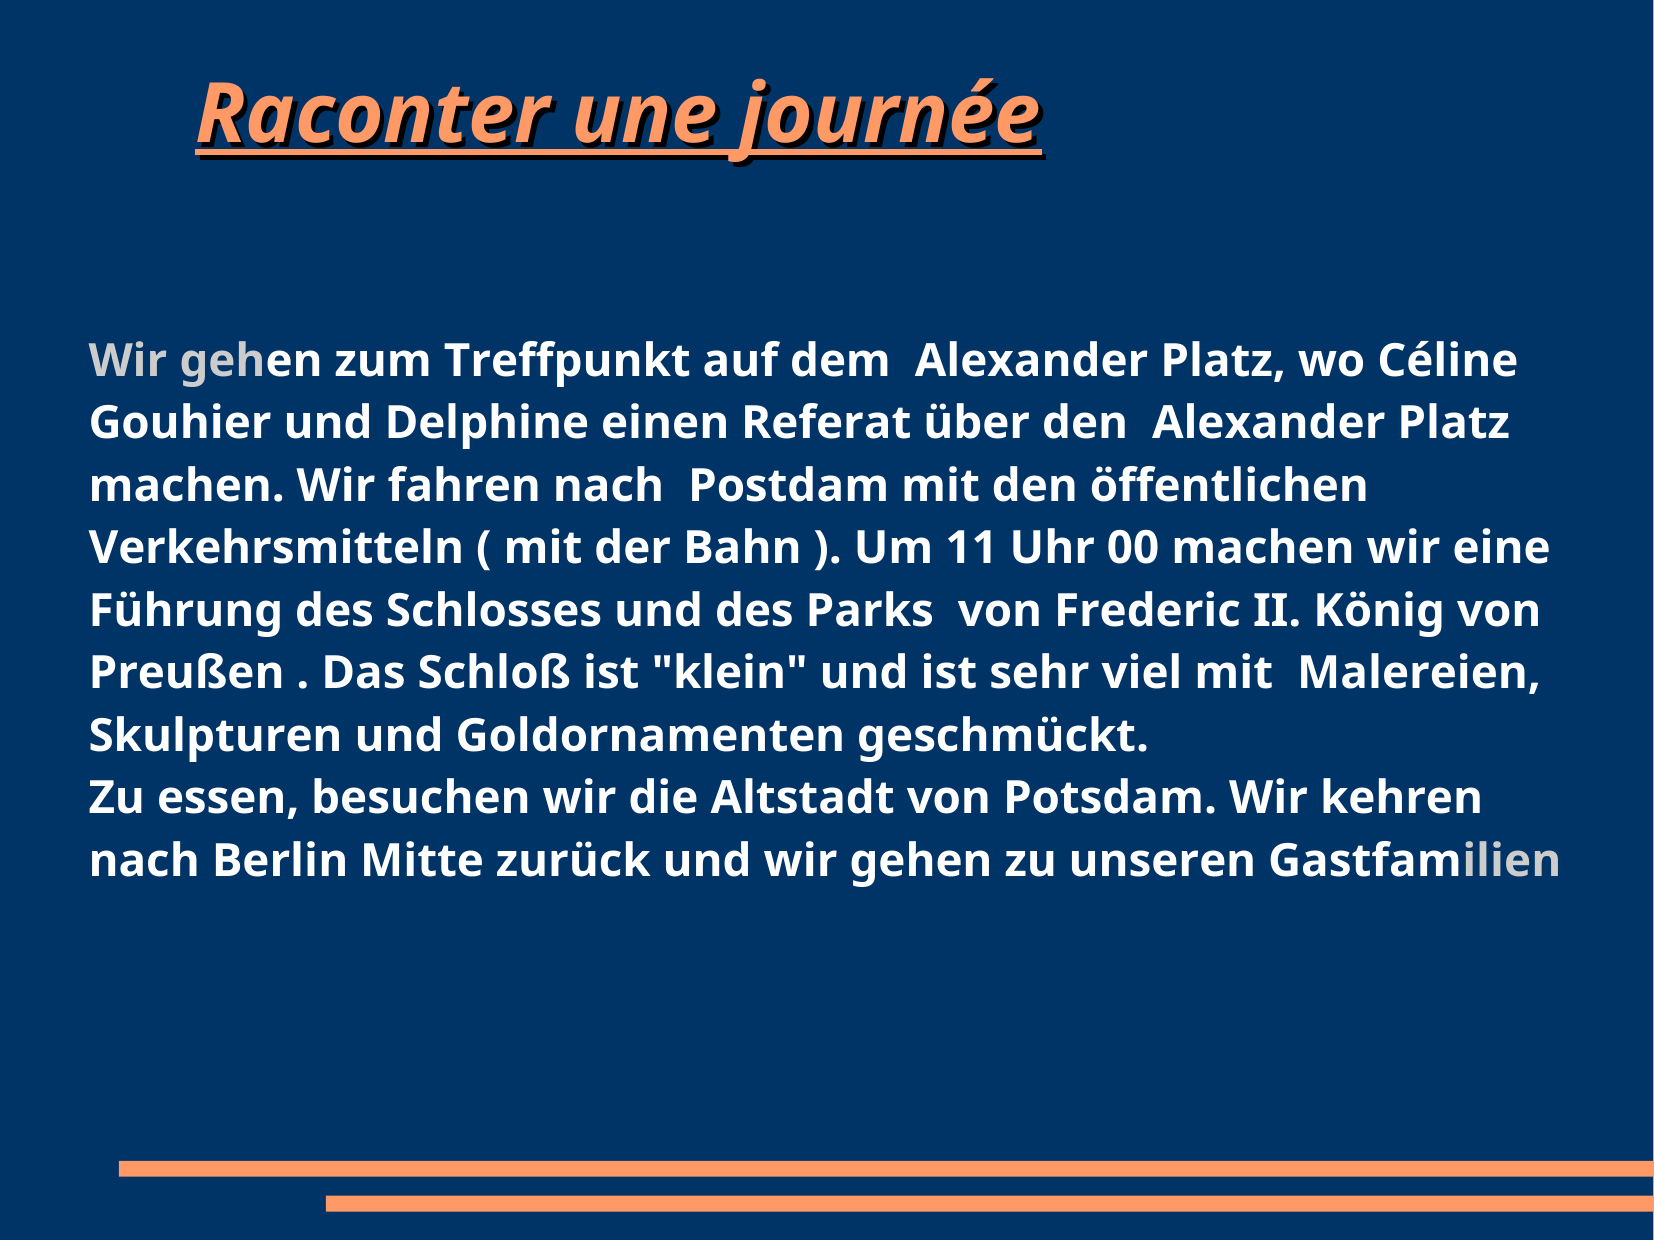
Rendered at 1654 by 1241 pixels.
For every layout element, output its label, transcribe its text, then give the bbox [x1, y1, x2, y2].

text_box Wir gehen zum Treffpunkt auf dem Alexander Platz, wo Céline Gouhier und Delphine einen Referat über den Alexander Platz machen. Wir fahren nach Postdam mit den öffentlichen Verkehrsmitteln ( mit der Bahn ). Um 11 Uhr 00 machen wir eine Führung des Schlosses und des Parks von Frederic II. König von Preußen . Das Schloß ist "klein" und ist sehr viel mit Malereien, Skulpturen und Goldornamenten geschmückt. Zu essen, besuchen wir die Altstadt von Potsdam. Wir kehren nach Berlin Mitte zurück und wir gehen zu unseren Gastfamilien [88, 206, 1565, 1011]
title Raconter une journée [194, 14, 1654, 207]
